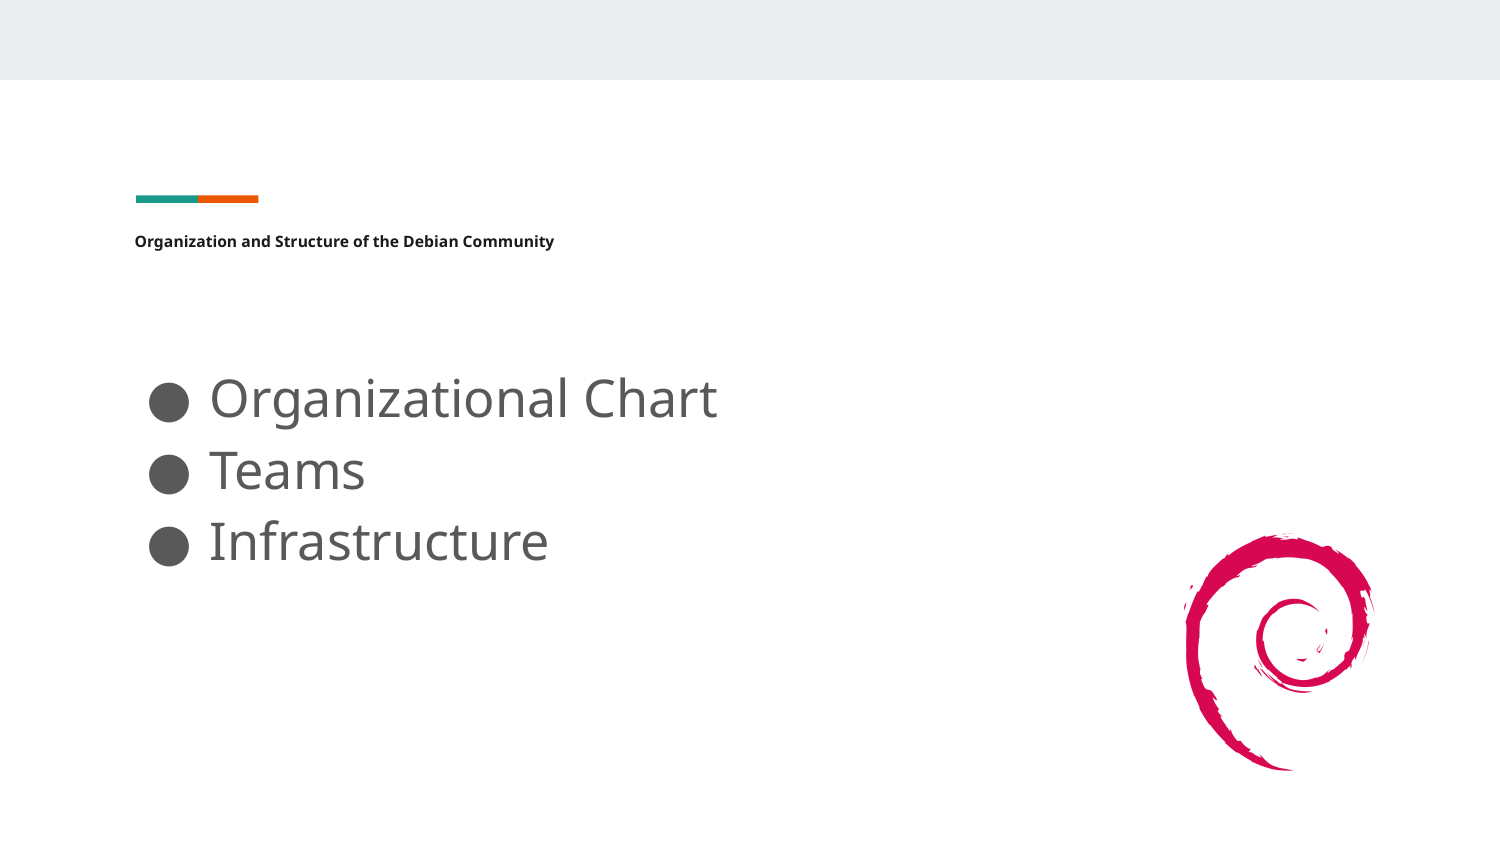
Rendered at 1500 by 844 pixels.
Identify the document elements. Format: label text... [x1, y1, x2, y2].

picture [1174, 531, 1381, 780]
title Organization and Structure of the Debian Community [119, 216, 1470, 305]
list Organizational Chart Teams Infrastructure [119, 341, 1160, 712]
